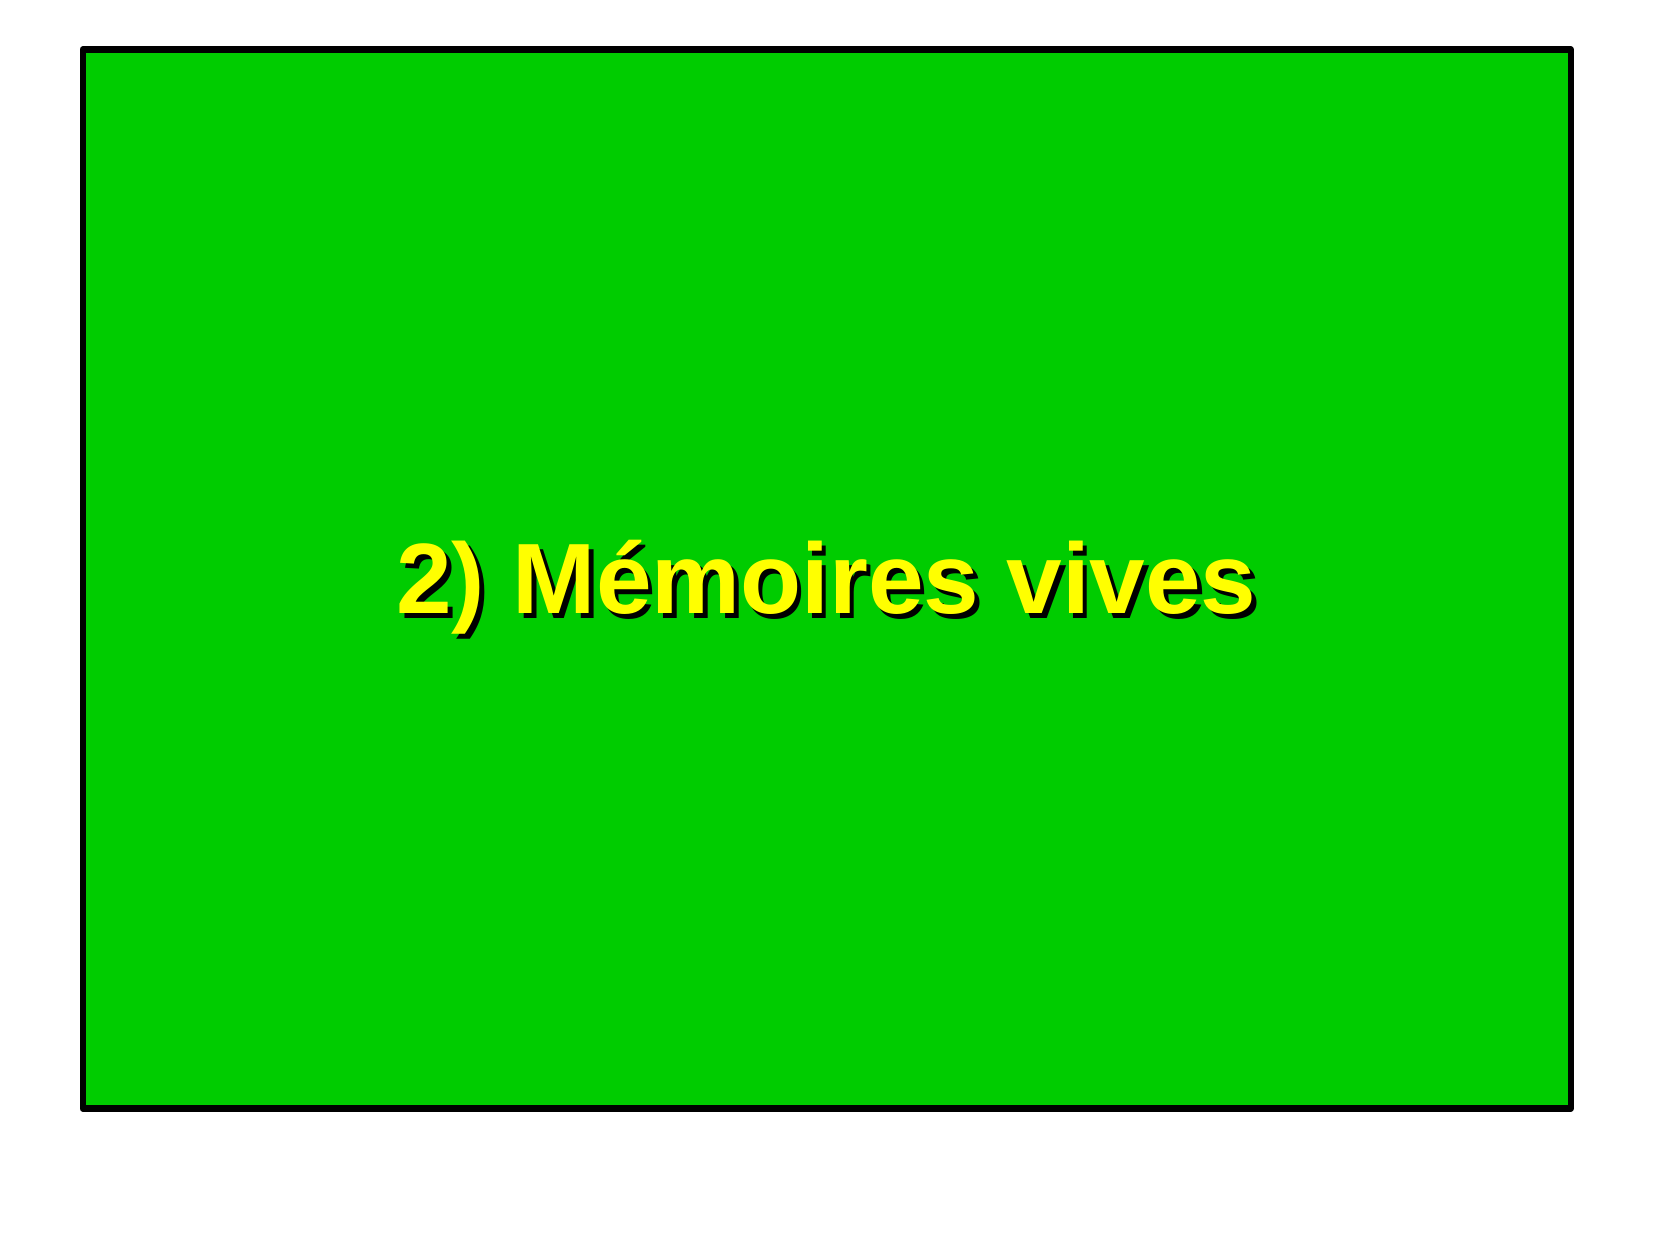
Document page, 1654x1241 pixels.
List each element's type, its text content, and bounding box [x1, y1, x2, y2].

subtitle 2) Mémoires vives [82, 49, 1571, 1109]
